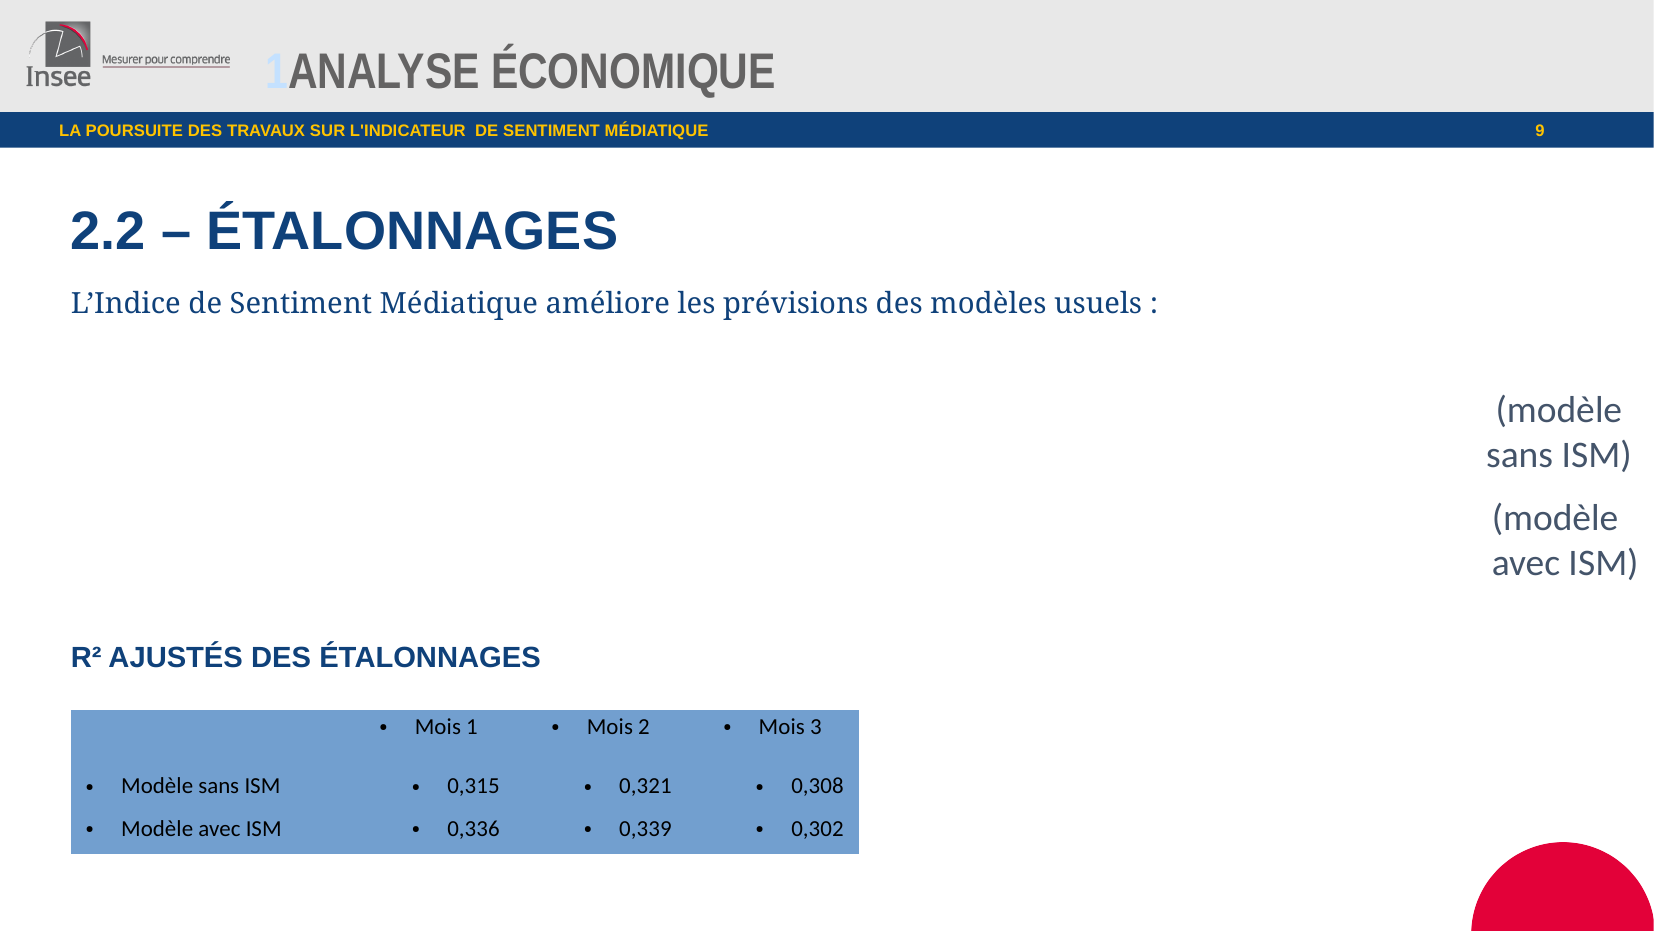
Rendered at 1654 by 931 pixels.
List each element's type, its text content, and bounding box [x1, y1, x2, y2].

table_header Mois 1 [343, 710, 515, 769]
table_cell 0,339 [515, 812, 687, 854]
table_cell 0,321 [515, 769, 687, 812]
text_box [1535, 112, 1654, 148]
text_box (modèle avec ISM) [1476, 485, 1654, 592]
table_header [71, 710, 343, 769]
table_header Mois 3 [687, 710, 859, 769]
table_cell 0,315 [343, 769, 515, 812]
table_header Mois 2 [515, 710, 687, 769]
table_cell Modèle sans ISM [71, 769, 343, 812]
title Analyse économique [265, 13, 1625, 94]
table_cell 0,308 [687, 769, 859, 812]
text_box (modèle sans ISM) [1453, 377, 1654, 484]
text_box La poursuite des travaux sur l'Indicateur de Sentiment Médiatique [59, 112, 1535, 148]
table_cell 0,336 [343, 812, 515, 854]
table_cell 0,302 [687, 812, 859, 854]
table_cell Modèle avec ISM [71, 812, 343, 854]
list 2.2 – étalonnages L’Indice de Sentiment Médiatique améliore les prévisions des modèles usuels : R² ajustés des étalonnages [70, 195, 1559, 839]
